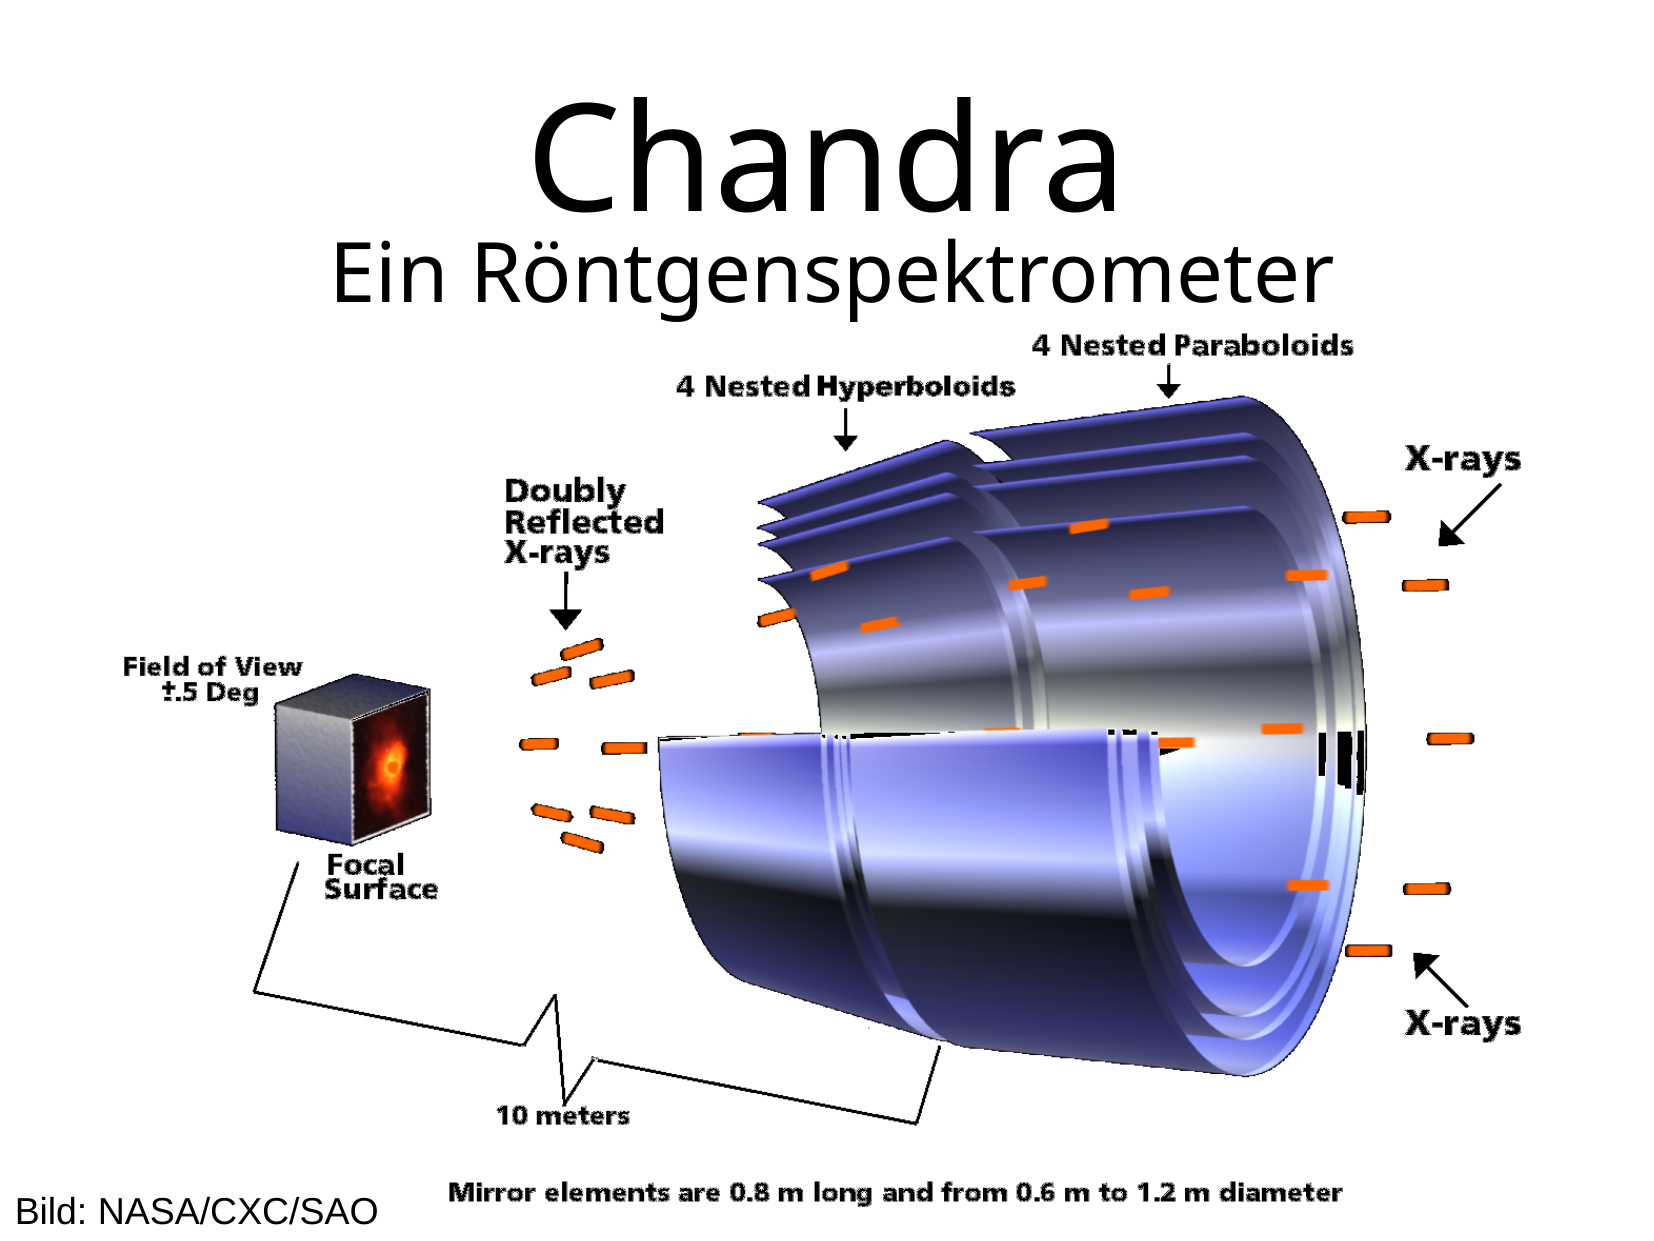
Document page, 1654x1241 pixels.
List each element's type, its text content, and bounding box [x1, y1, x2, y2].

text_box Ein Röntgenspektrometer [425, 206, 1241, 324]
picture [118, 324, 1546, 1211]
title Chandra [82, 49, 1571, 257]
text_box Bild: NASA/CXC/SAO [0, 1183, 394, 1241]
